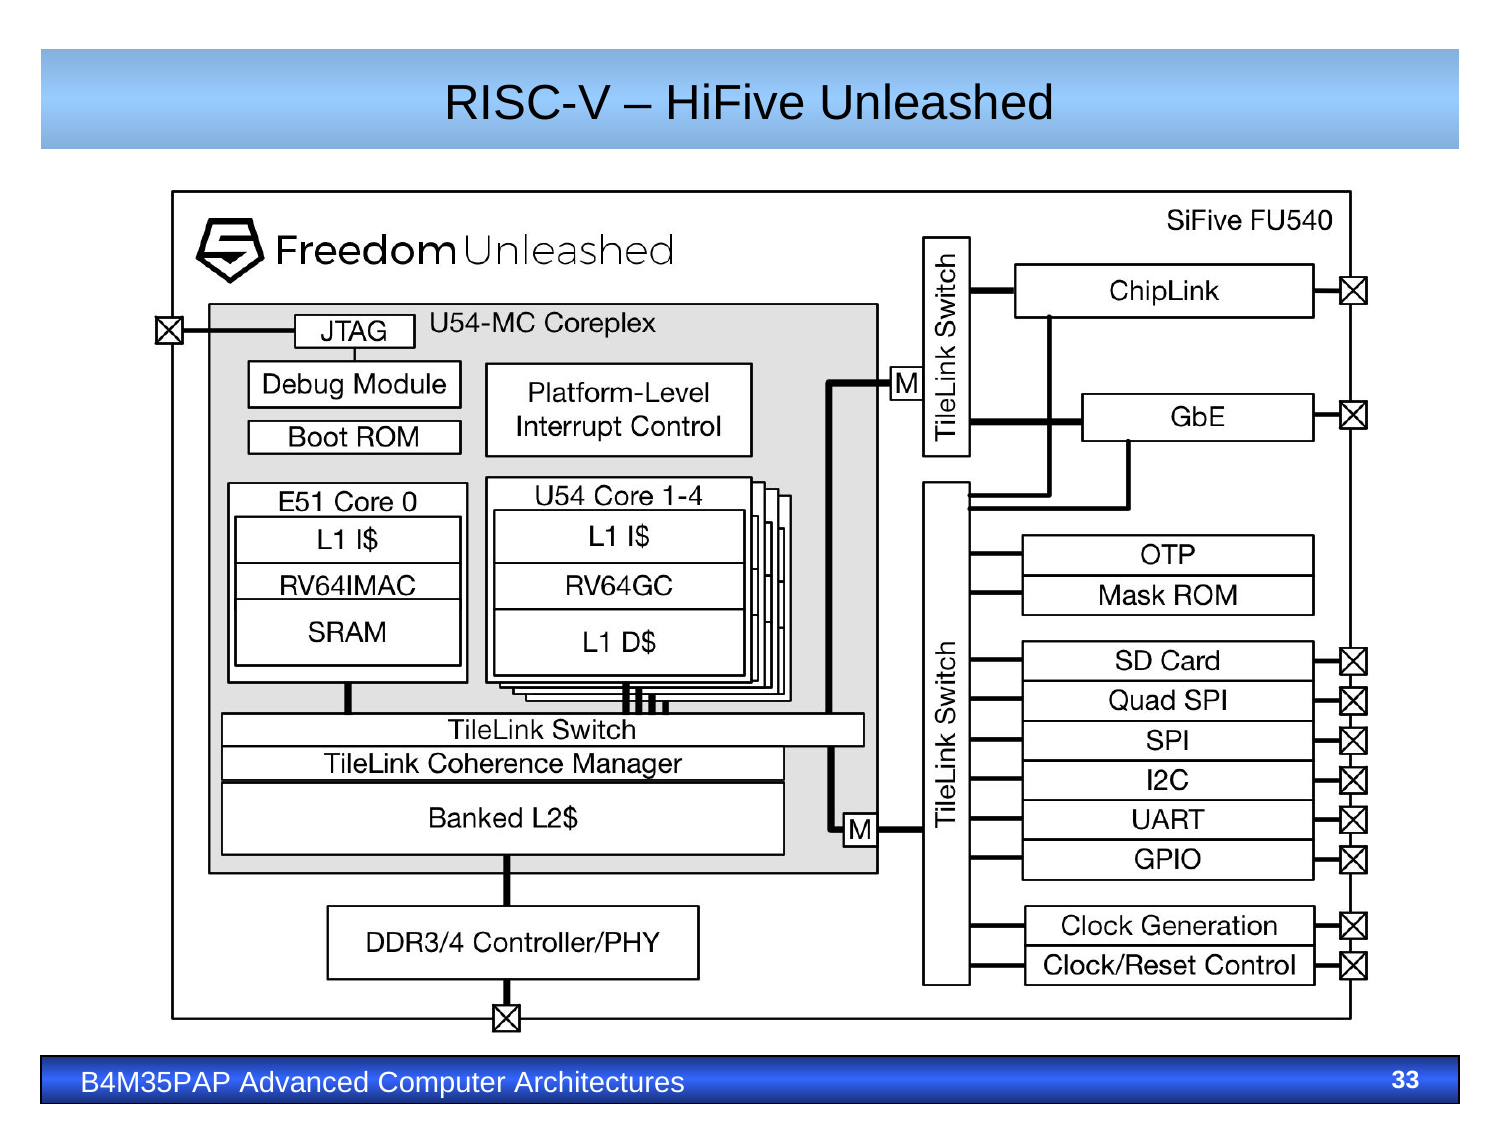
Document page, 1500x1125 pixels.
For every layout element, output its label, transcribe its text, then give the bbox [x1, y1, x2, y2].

title RISC-V – HiFive Unleashed [41, 49, 1459, 149]
picture [153, 188, 1369, 1033]
